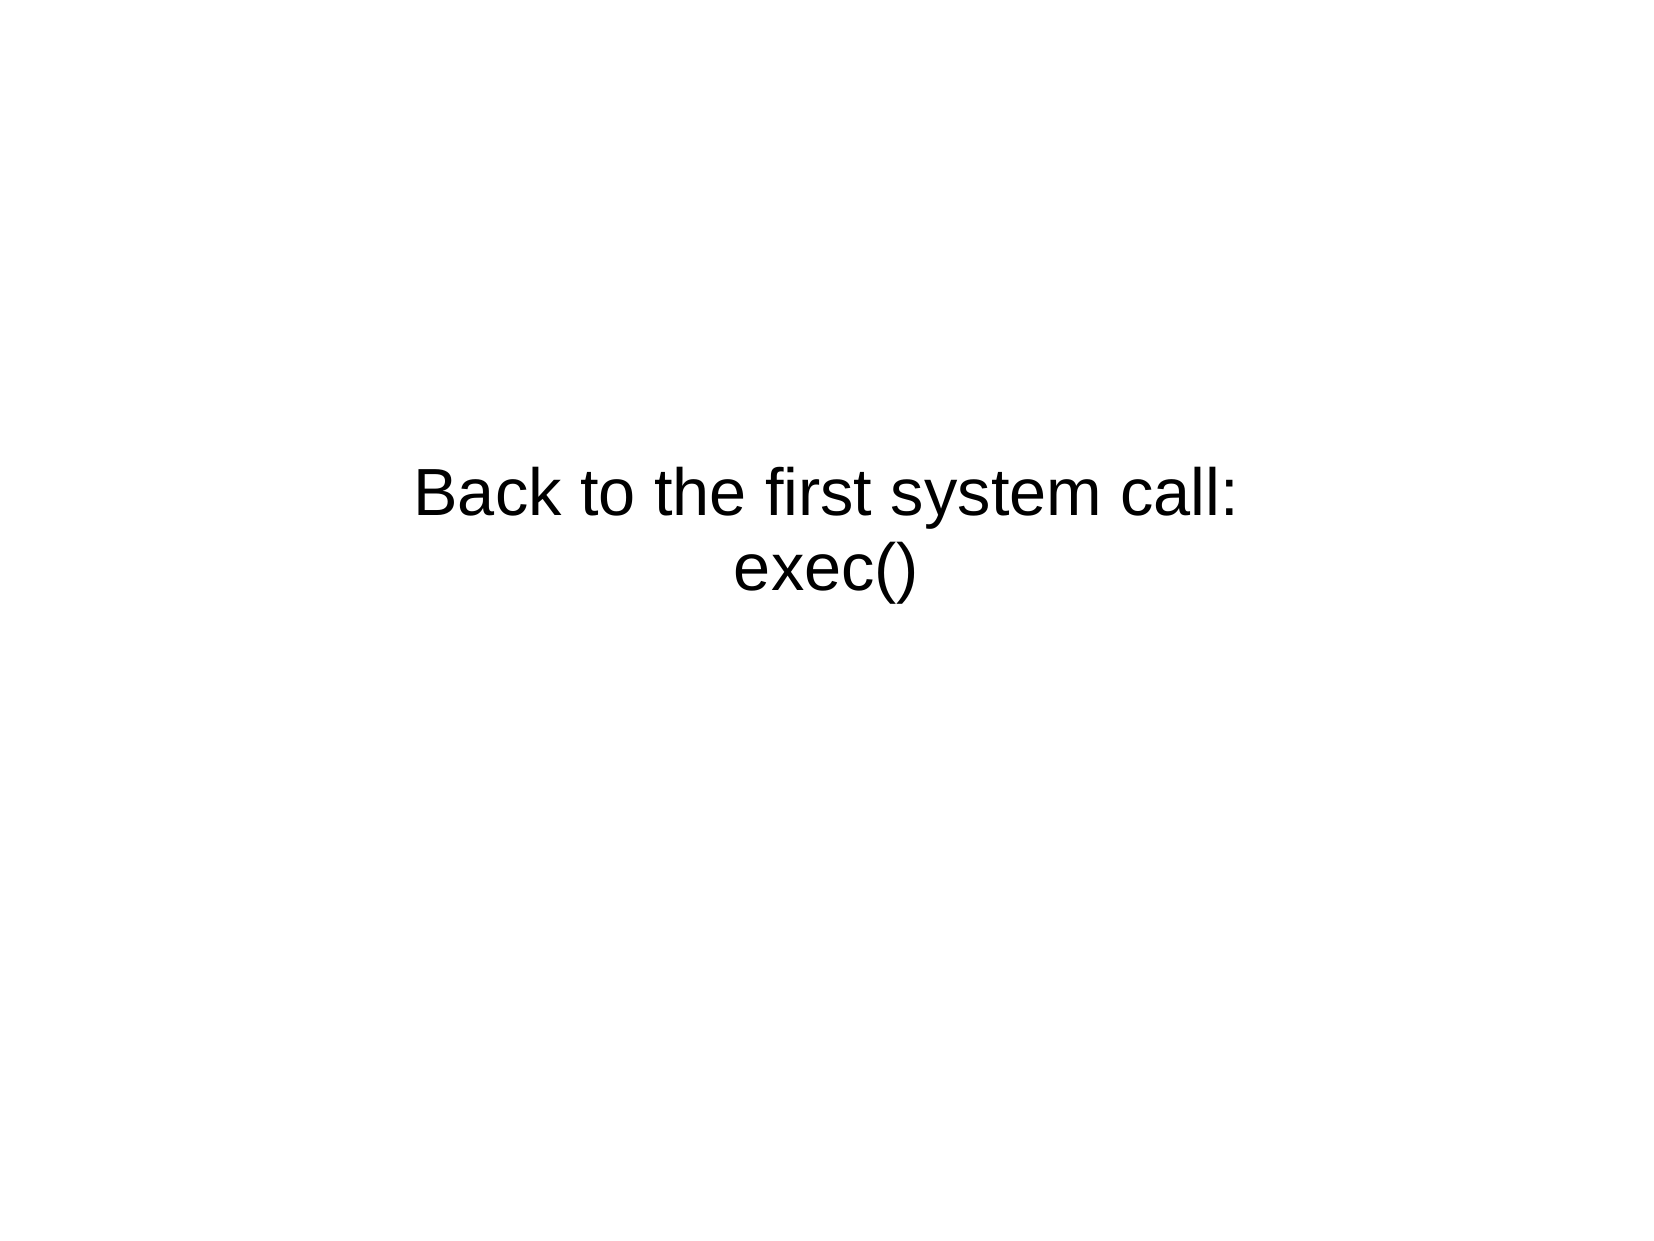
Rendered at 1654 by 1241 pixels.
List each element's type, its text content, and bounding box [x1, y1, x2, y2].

subtitle Back to the first system call: exec() [82, 49, 1571, 1010]
